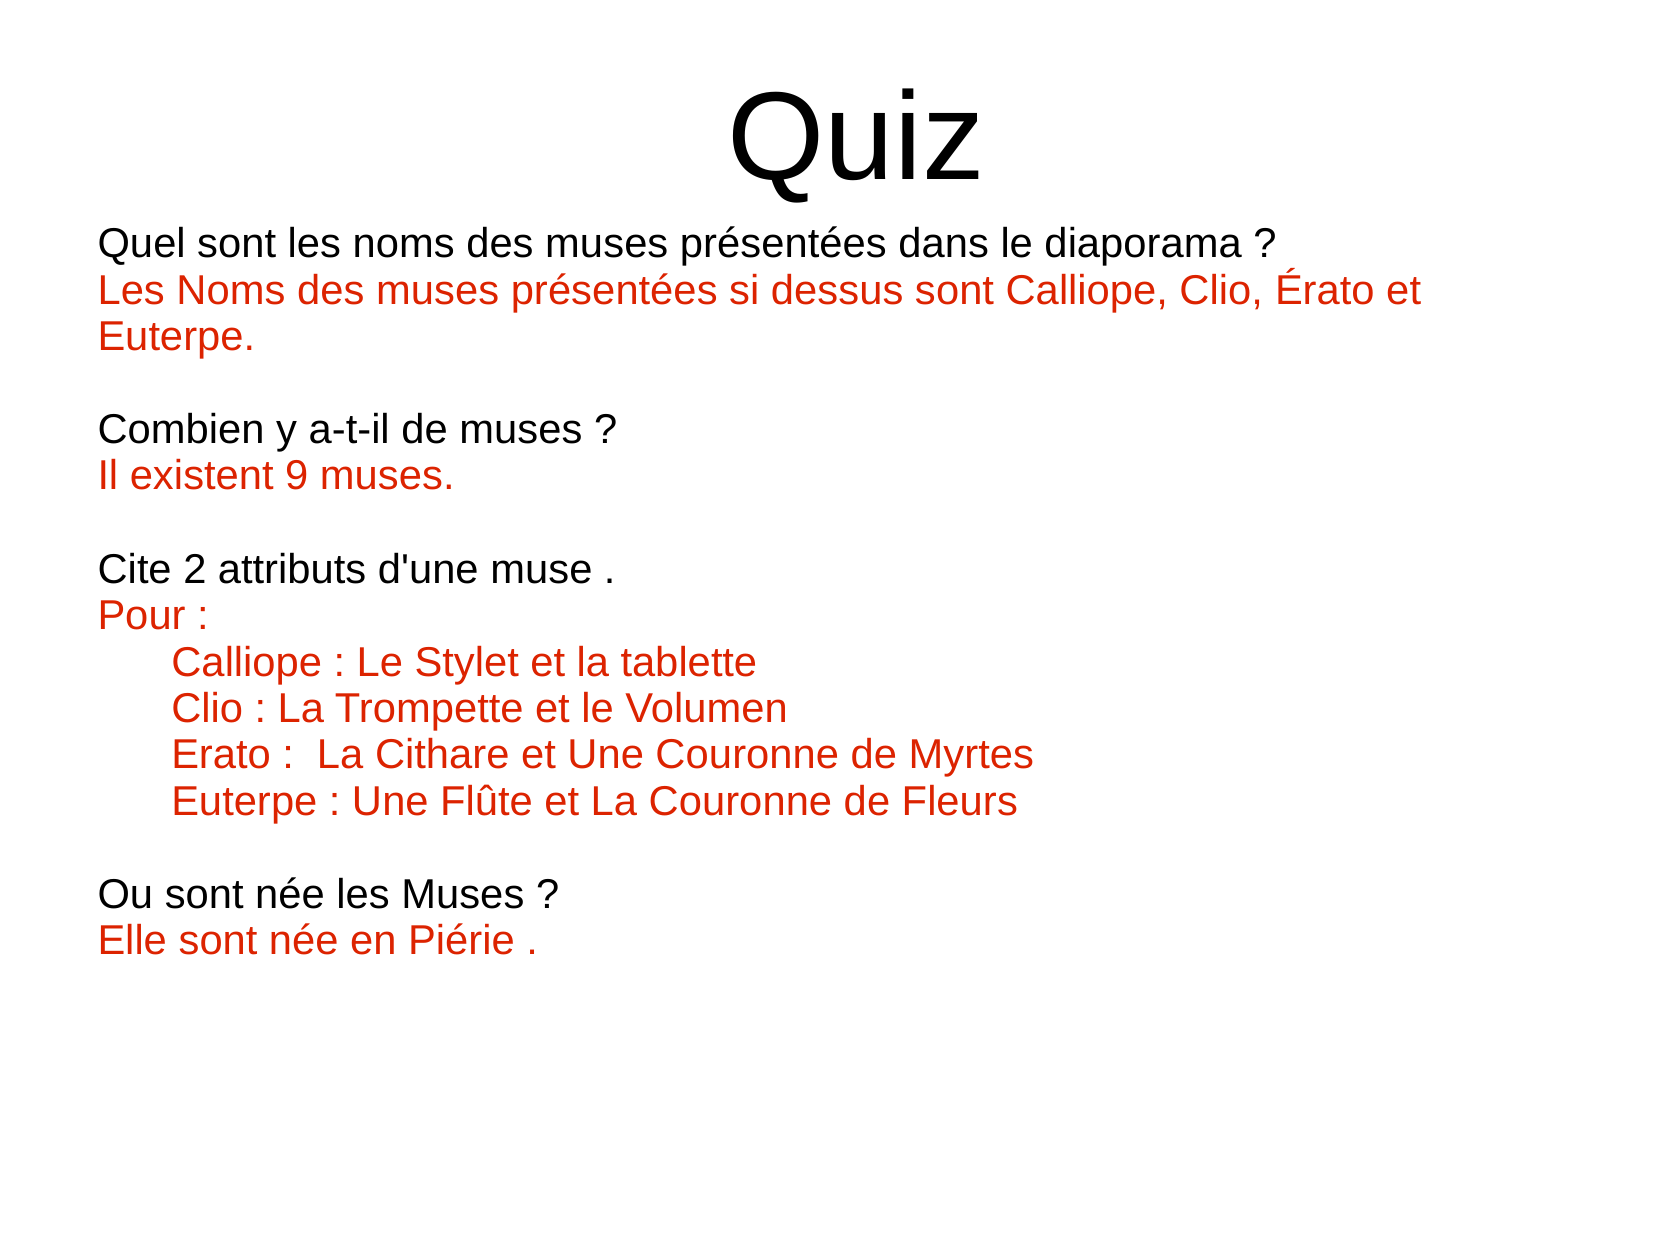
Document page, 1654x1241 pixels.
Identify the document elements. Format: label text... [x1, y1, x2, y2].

text_box Quiz [460, 59, 1252, 212]
text_box Quel sont les noms des muses présentées dans le diaporama ? Les Noms des muses présentées si dessus sont Calliope, Clio, Érato et Euterpe. Combien y a-t-il de muses ? Il existent 9 muses. Cite 2 attributs d'une muse . Pour : Calliope : Le Stylet et la tablette Clio : La Trompette et le Volumen Erato : La Cithare et Une Couronne de Myrtes Euterpe : Une Flûte et La Couronne de Fleurs Ou sont née les Muses ? Elle sont née en Piérie . [82, 212, 1441, 1070]
